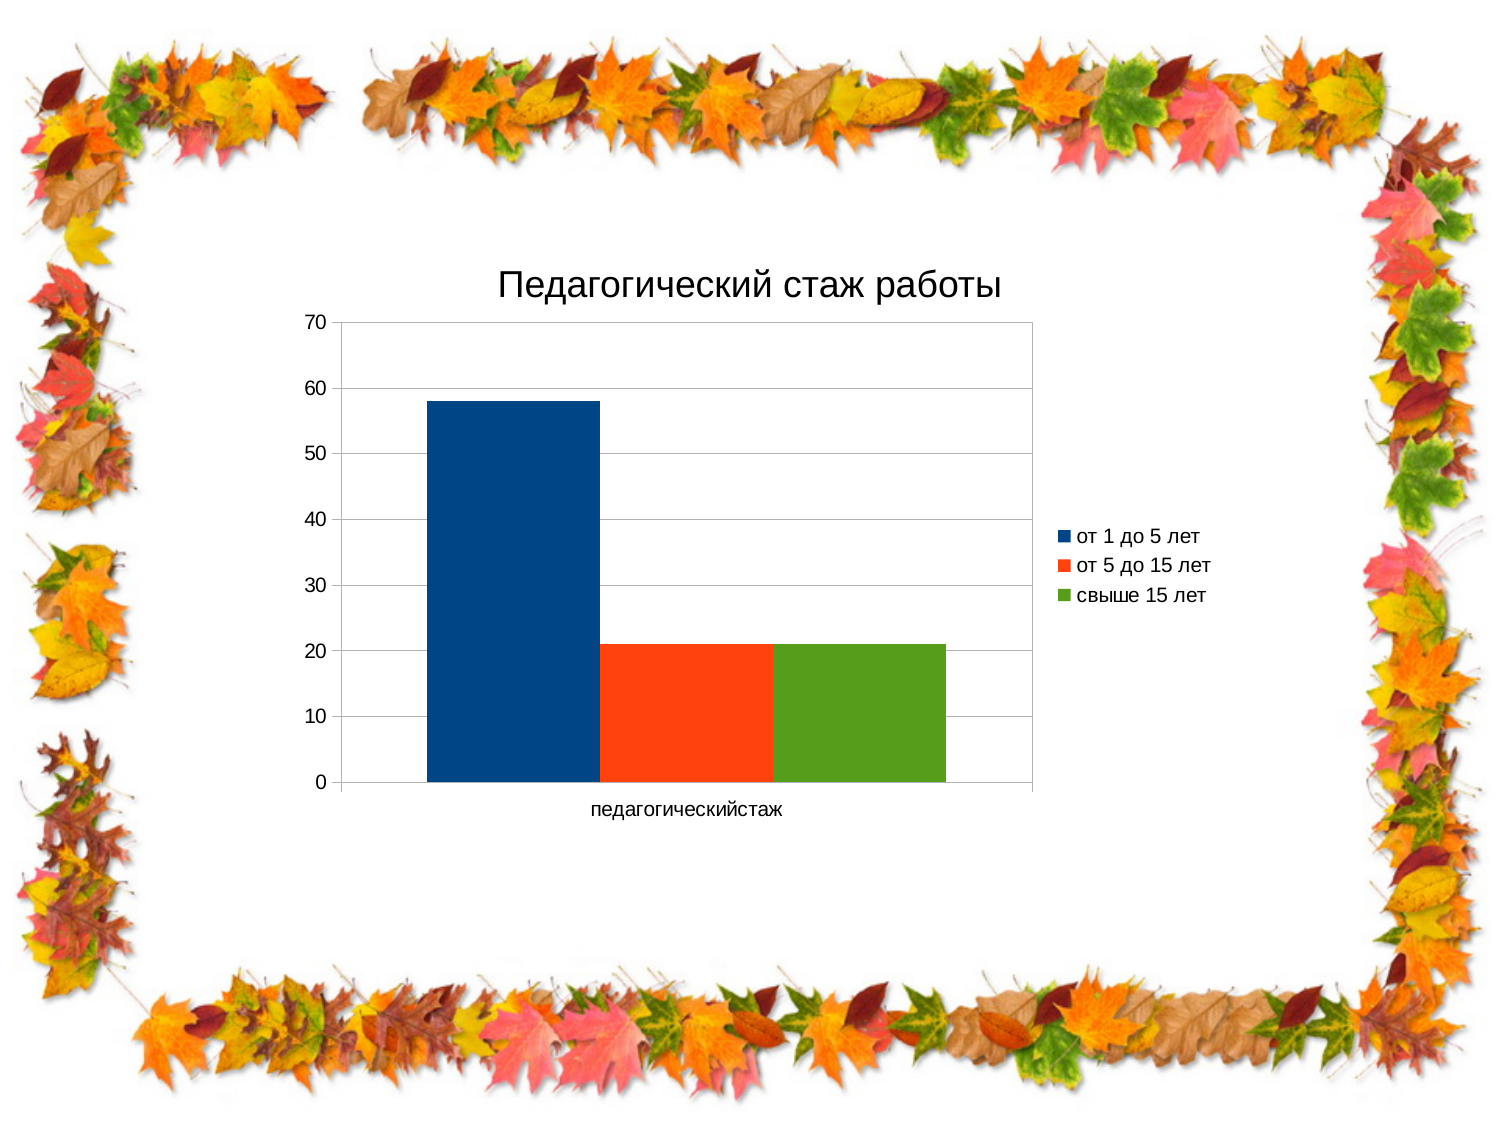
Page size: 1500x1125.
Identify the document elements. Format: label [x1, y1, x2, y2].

chart [285, 299, 1231, 832]
picture [0, 3, 1500, 1125]
text_box [153, 165, 1347, 969]
